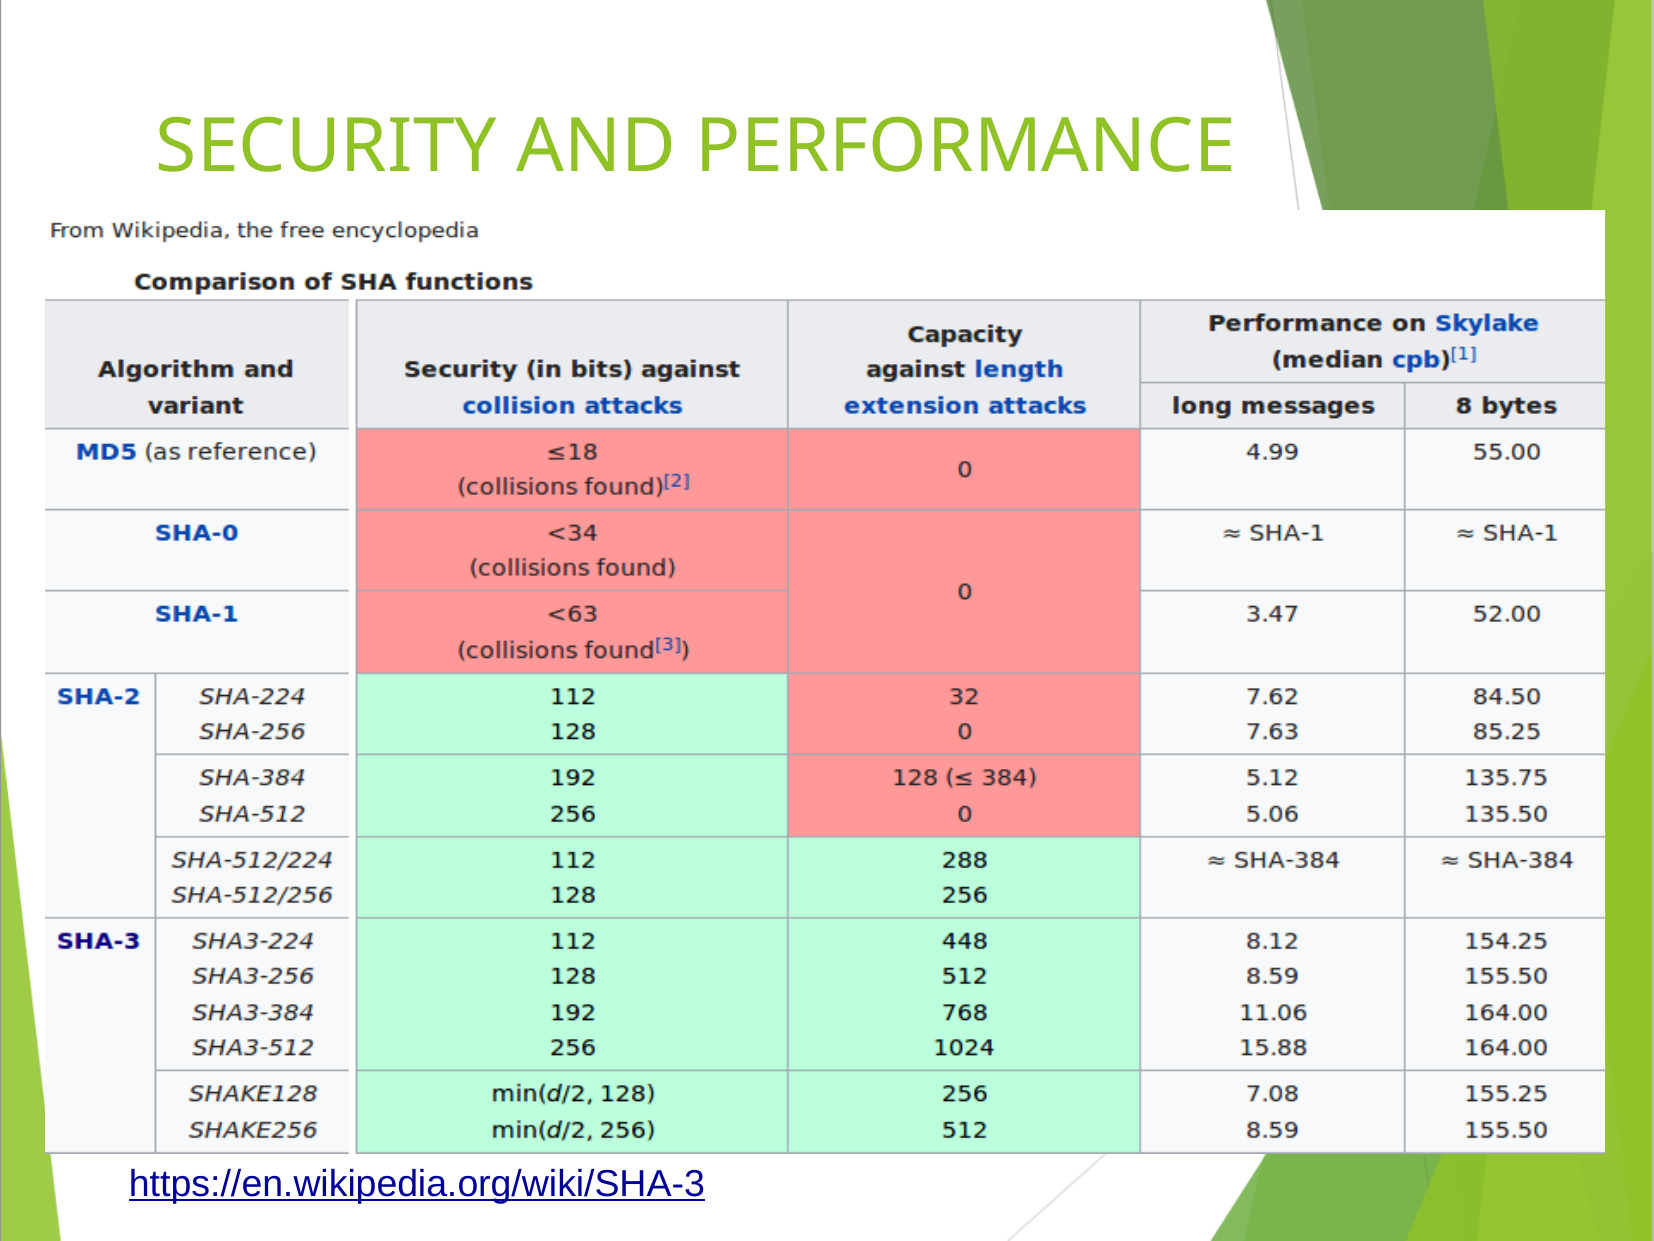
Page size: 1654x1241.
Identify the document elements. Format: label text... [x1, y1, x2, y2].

picture [0, 0, 1654, 1241]
text_box https://en.wikipedia.org/wiki/SHA-3 [114, 1155, 721, 1212]
title SECURITY AND PERFORMANCE [0, 39, 1441, 247]
